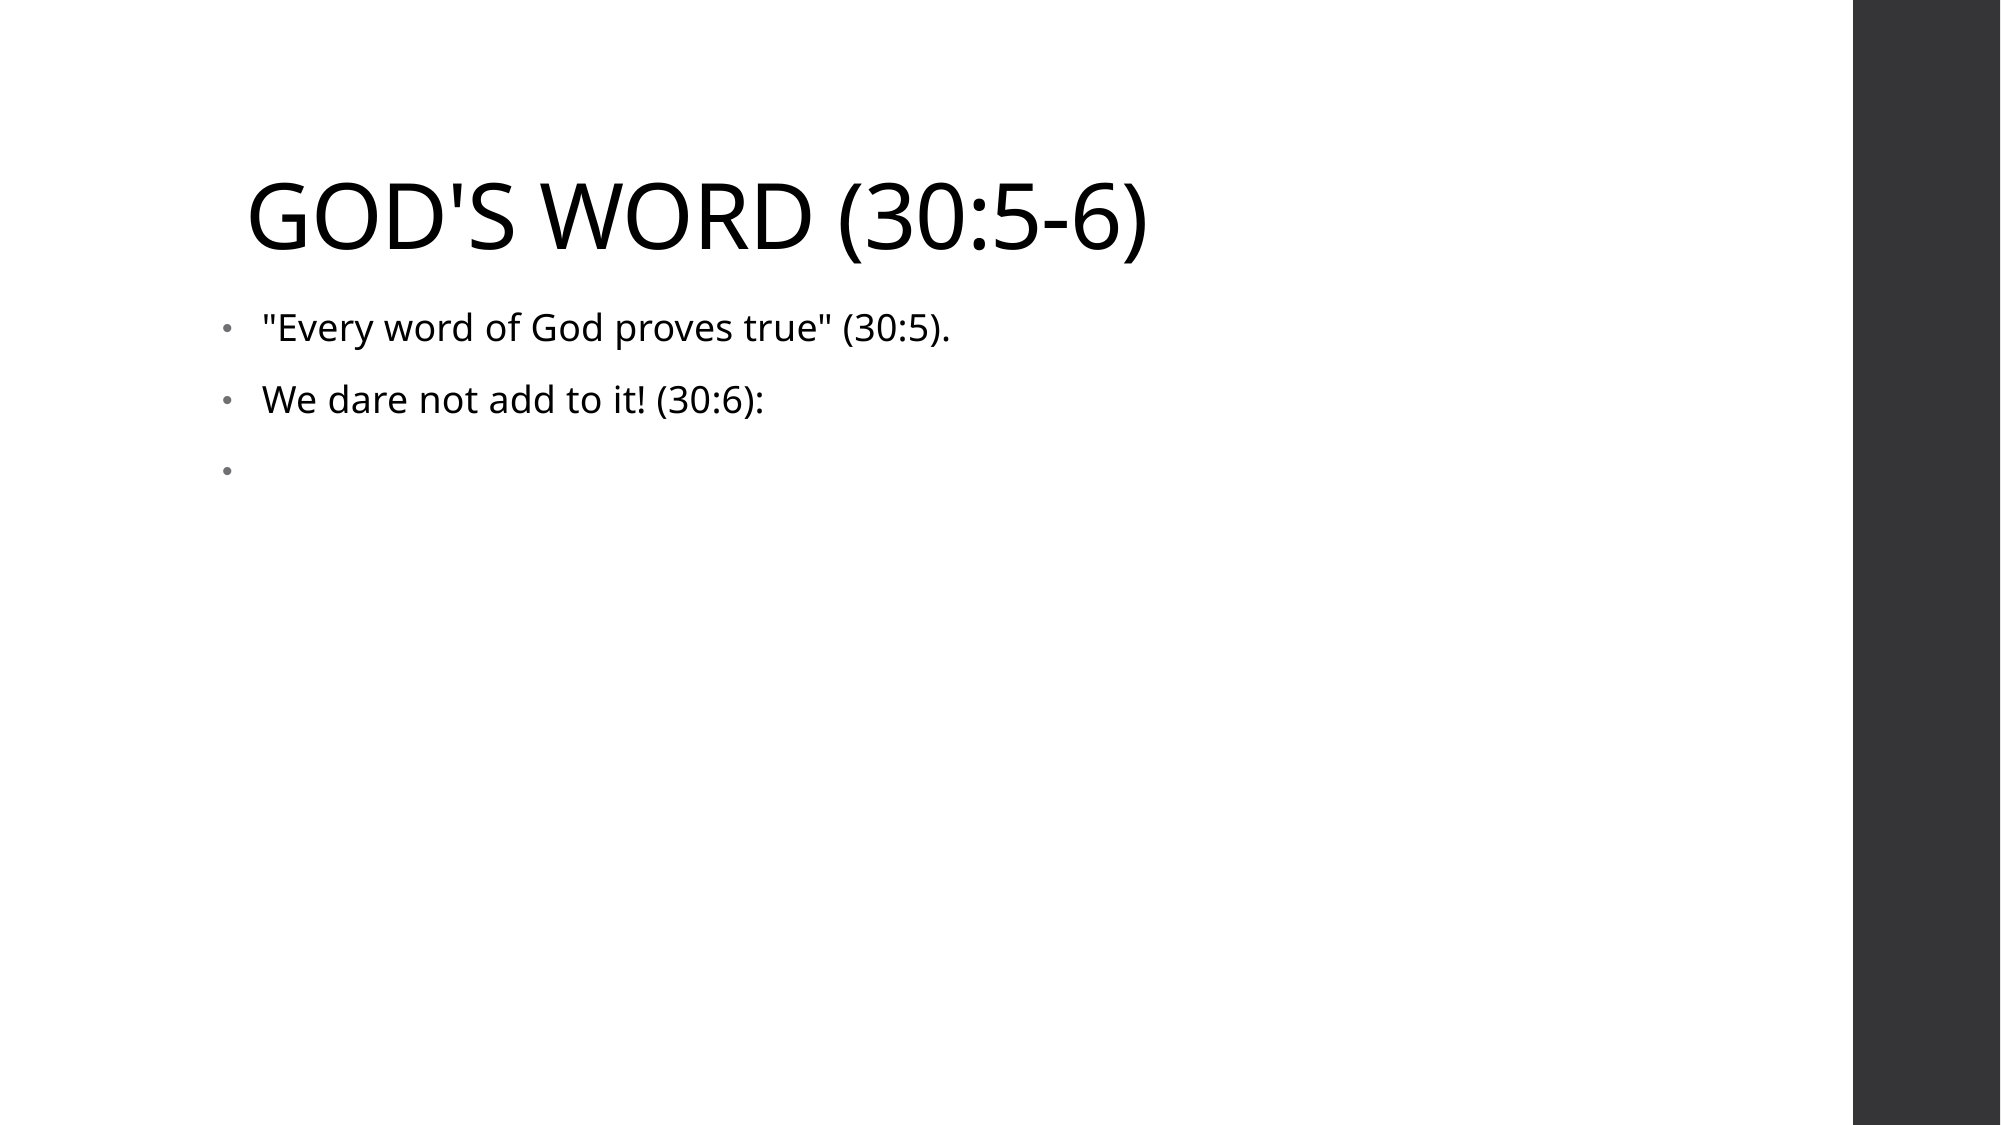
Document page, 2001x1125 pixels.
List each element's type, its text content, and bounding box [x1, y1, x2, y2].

title GOD'S WORD (30:5-6) [206, 60, 1797, 278]
list "Every word of God proves true" (30:5). We dare not add to it! (30:6): [206, 299, 1617, 1014]
